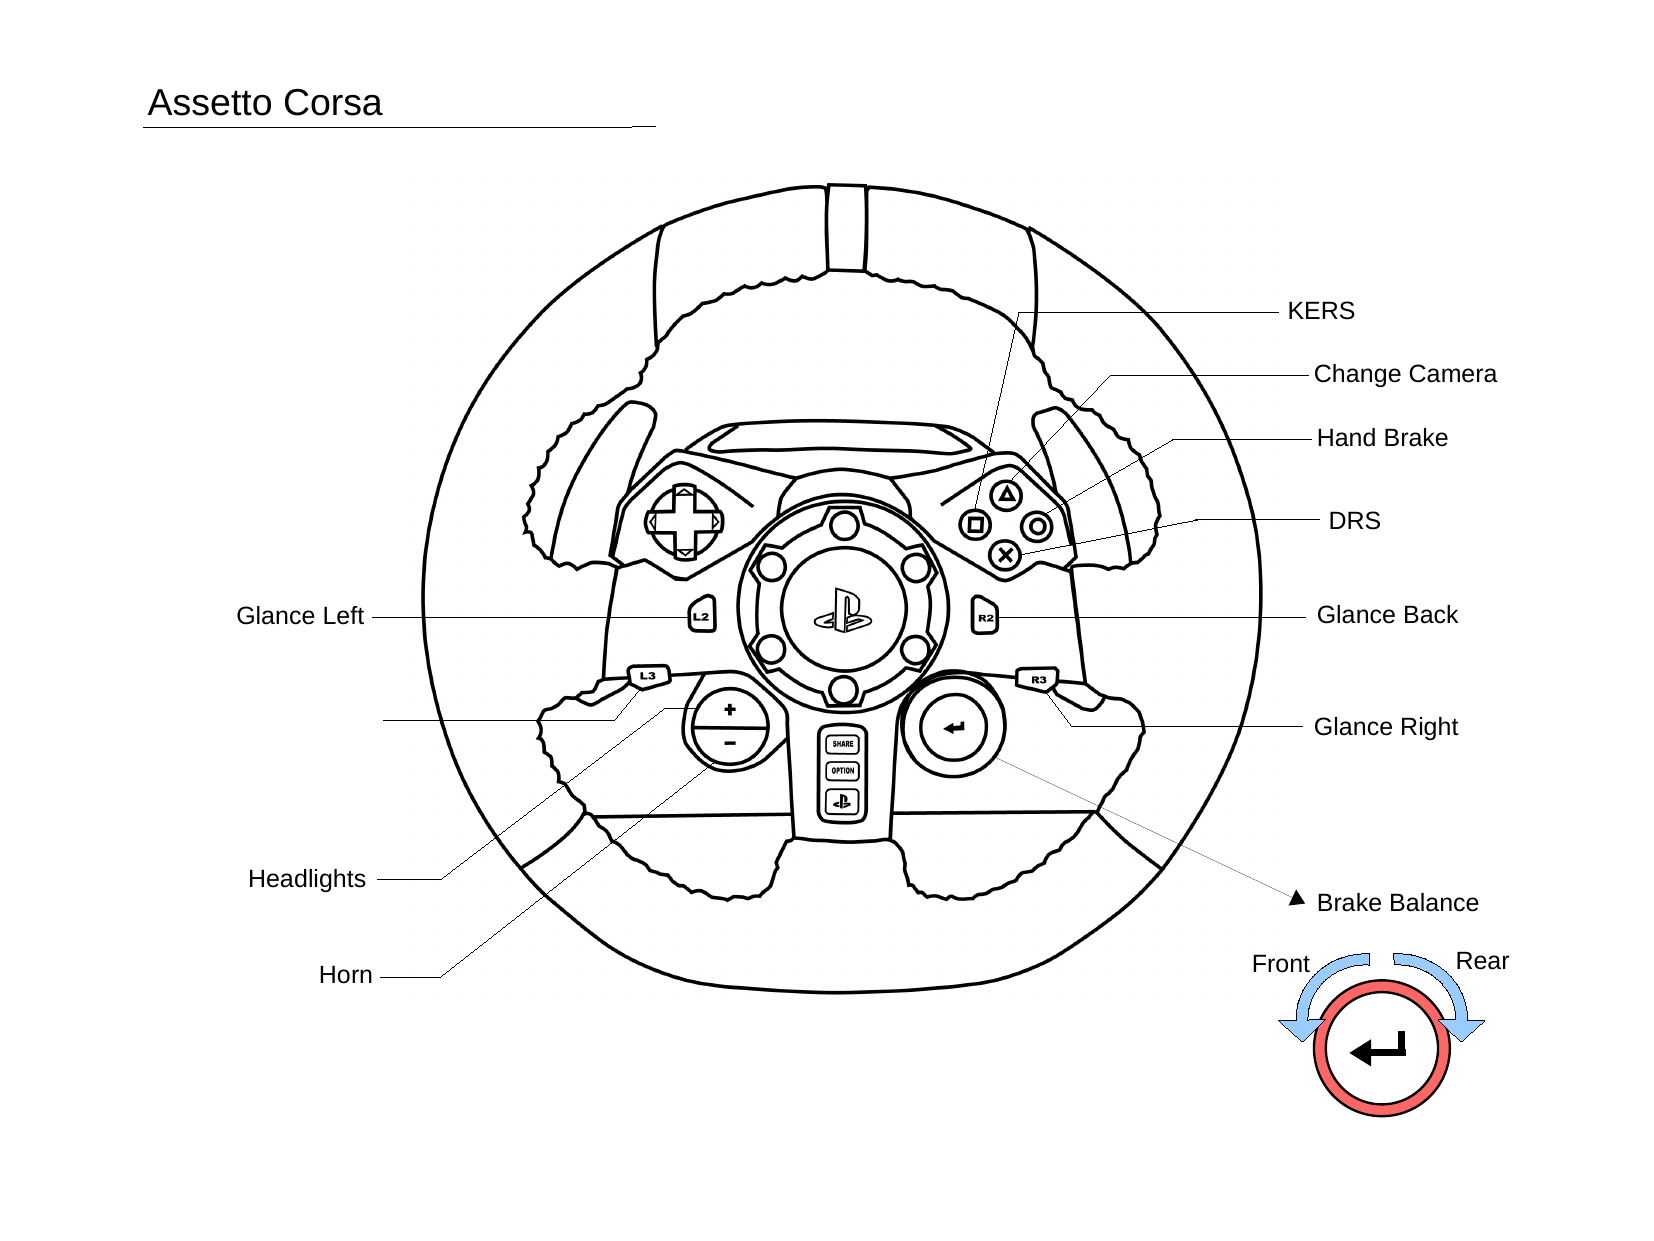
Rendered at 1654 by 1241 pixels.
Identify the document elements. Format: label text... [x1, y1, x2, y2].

text_box Assetto Corsa [132, 73, 547, 131]
text_box DRS [1313, 499, 1639, 542]
text_box Rear [1440, 938, 1554, 982]
text_box Hand Brake [1302, 416, 1627, 460]
text_box Glance Right [1299, 705, 1625, 749]
text_box Horn [304, 953, 411, 997]
text_box Glance Back [1302, 593, 1627, 637]
picture [392, 163, 1279, 1020]
text_box Change Camera [1299, 352, 1625, 396]
text_box KERS [1272, 289, 1598, 333]
text_box [1350, 953, 1370, 967]
text_box Headlights [233, 857, 423, 901]
text_box Front [1237, 941, 1350, 985]
text_box [1278, 953, 1485, 1117]
text_box Glance Left [221, 594, 414, 638]
text_box Brake Balance [1302, 881, 1539, 925]
